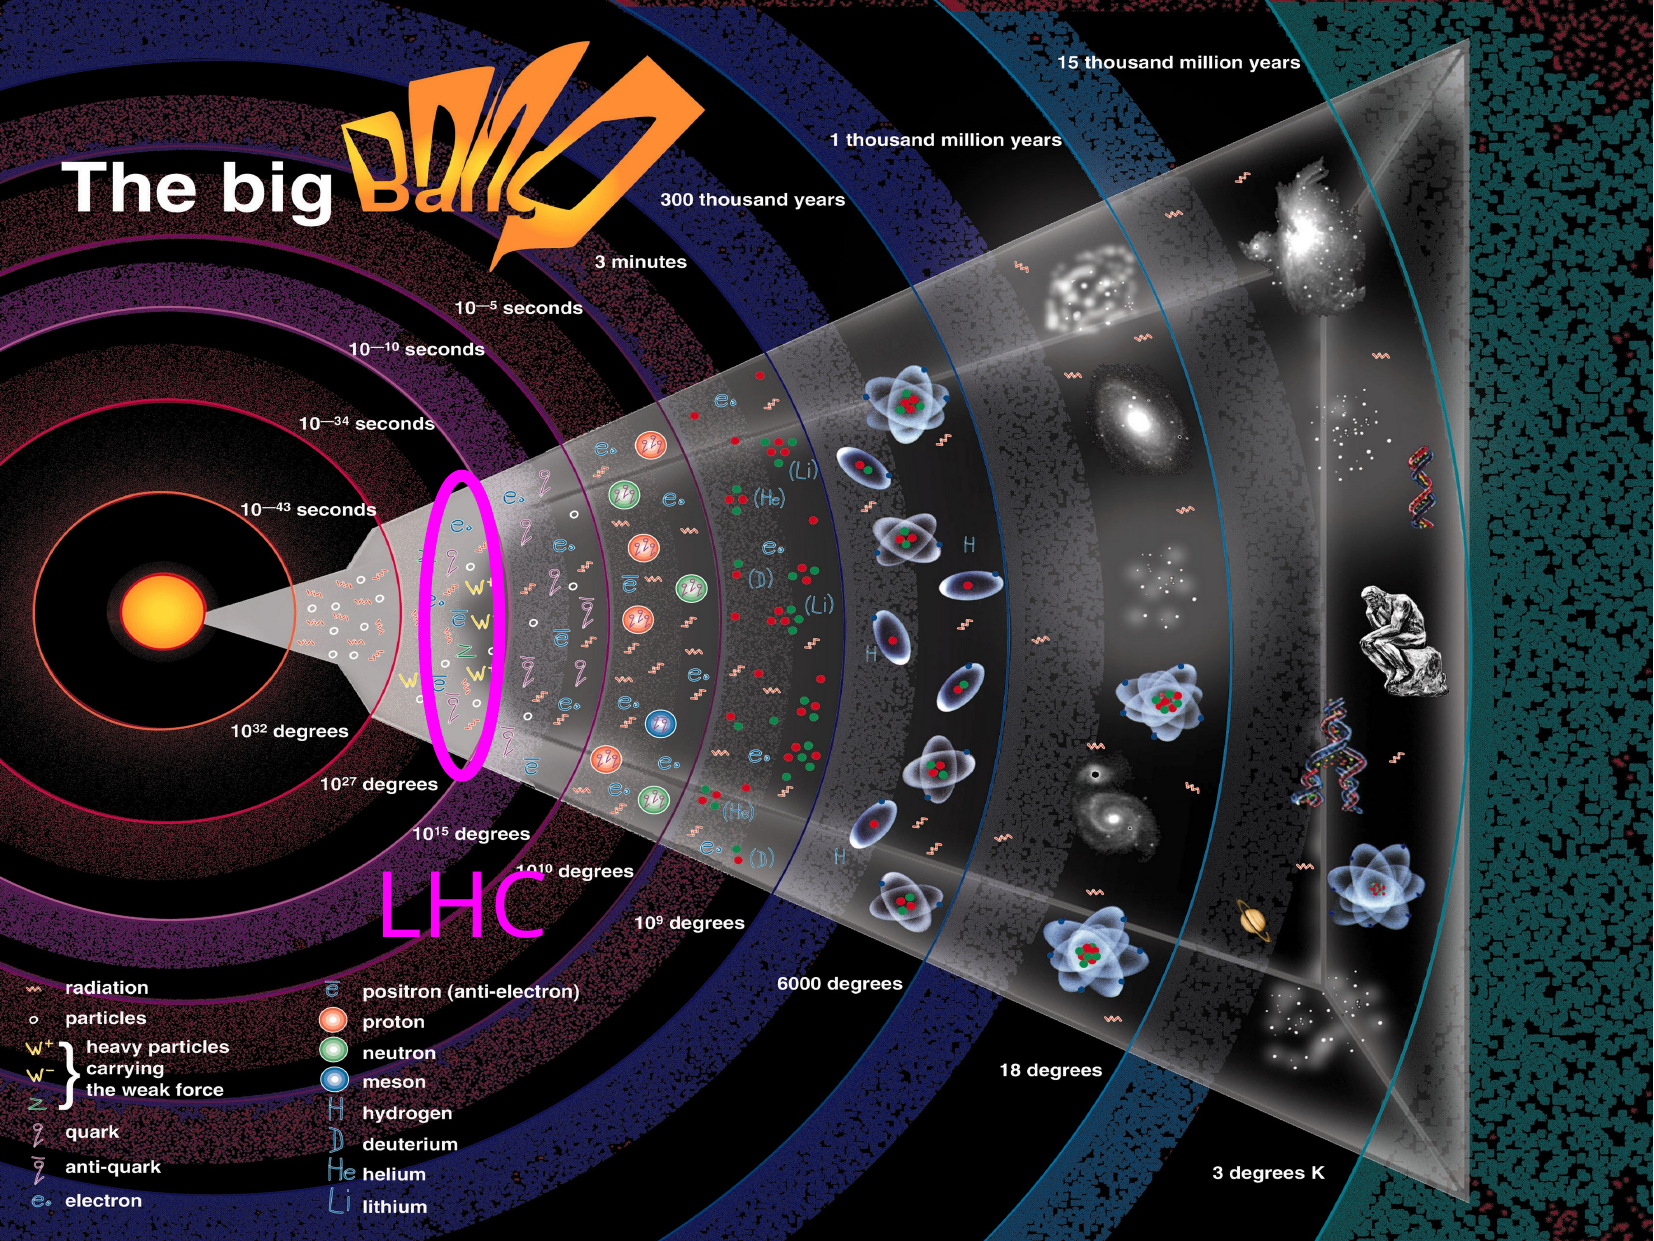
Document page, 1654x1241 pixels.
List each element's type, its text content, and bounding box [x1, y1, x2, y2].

picture [0, 0, 1653, 1241]
text_box LHC [360, 832, 566, 1103]
